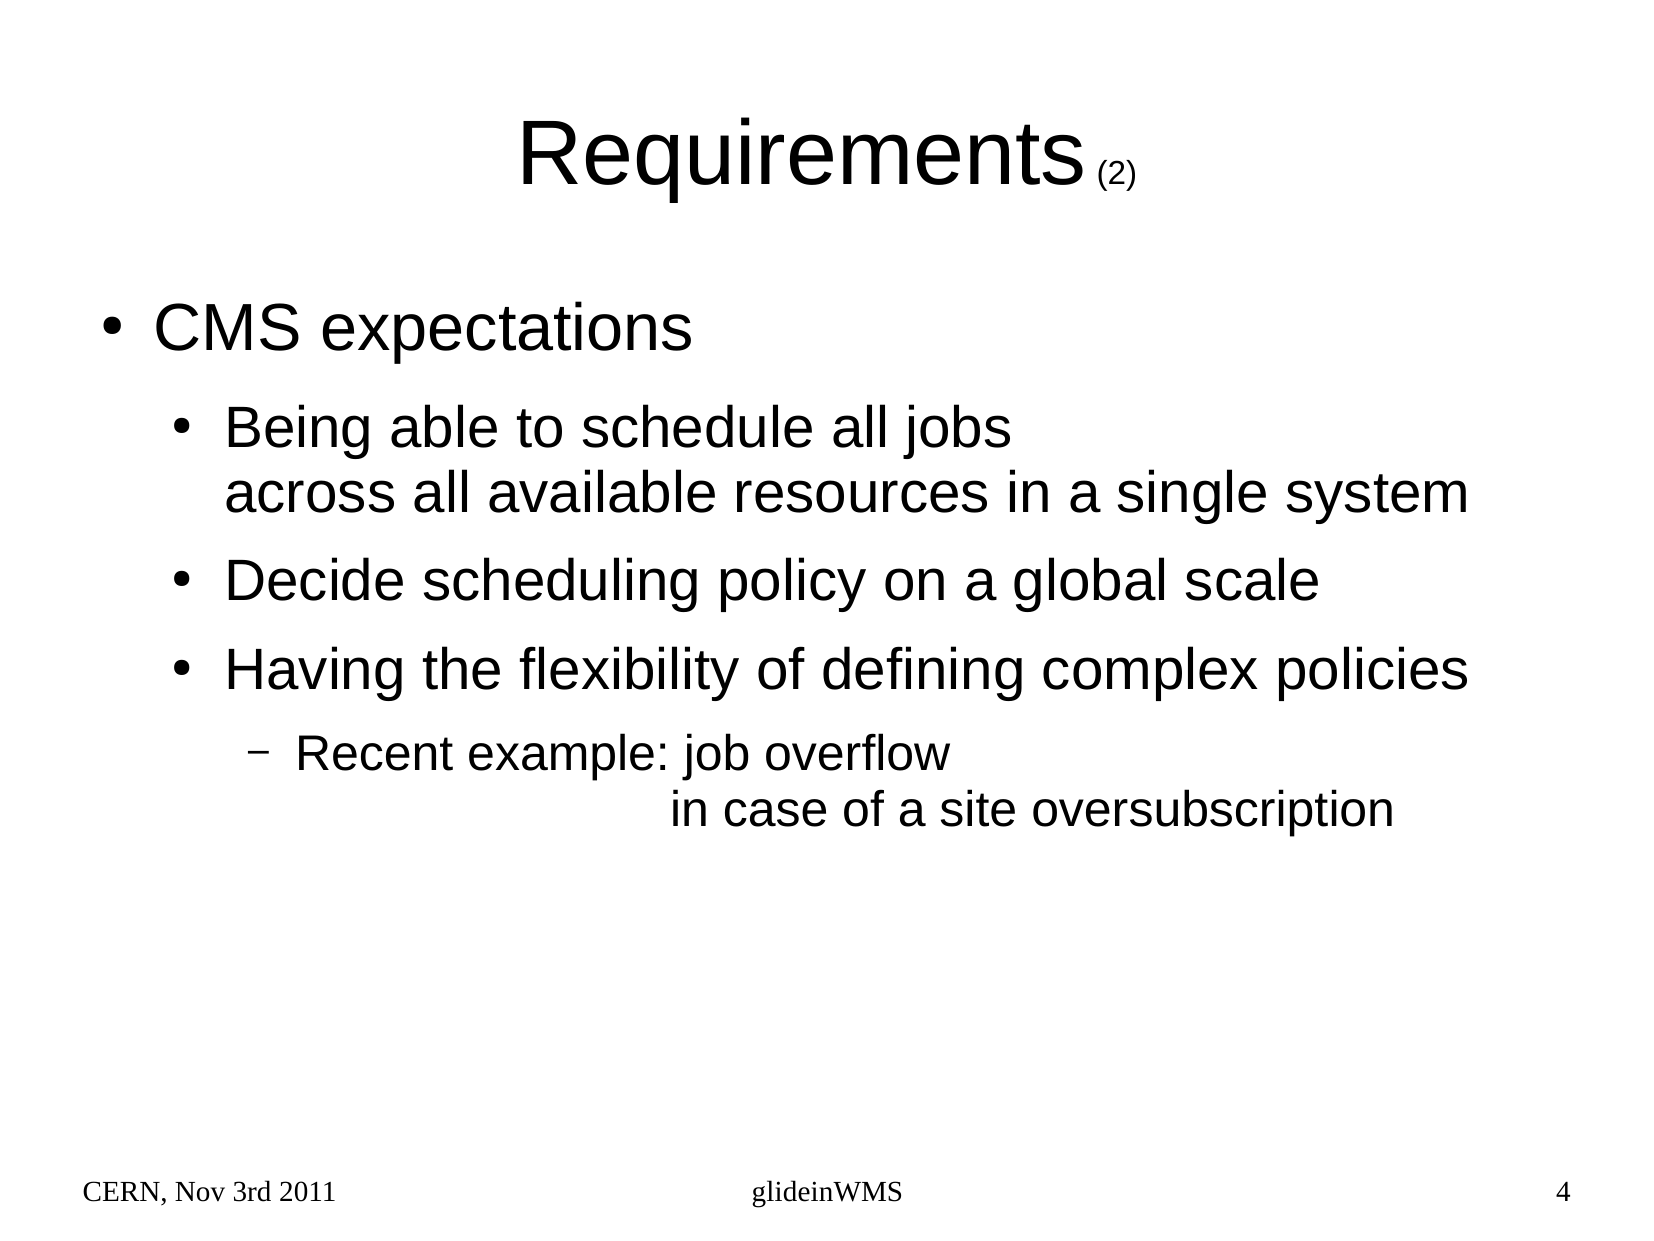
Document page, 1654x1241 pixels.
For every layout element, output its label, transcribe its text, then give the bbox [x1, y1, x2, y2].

title Requirements (2) [82, 49, 1571, 257]
list CMS expectations Being able to schedule all jobs across all available resources in a single system Decide scheduling policy on a global scale Having the flexibility of defining complex policies Recent example: job overflow in case of a site oversubscription [82, 290, 1626, 1109]
